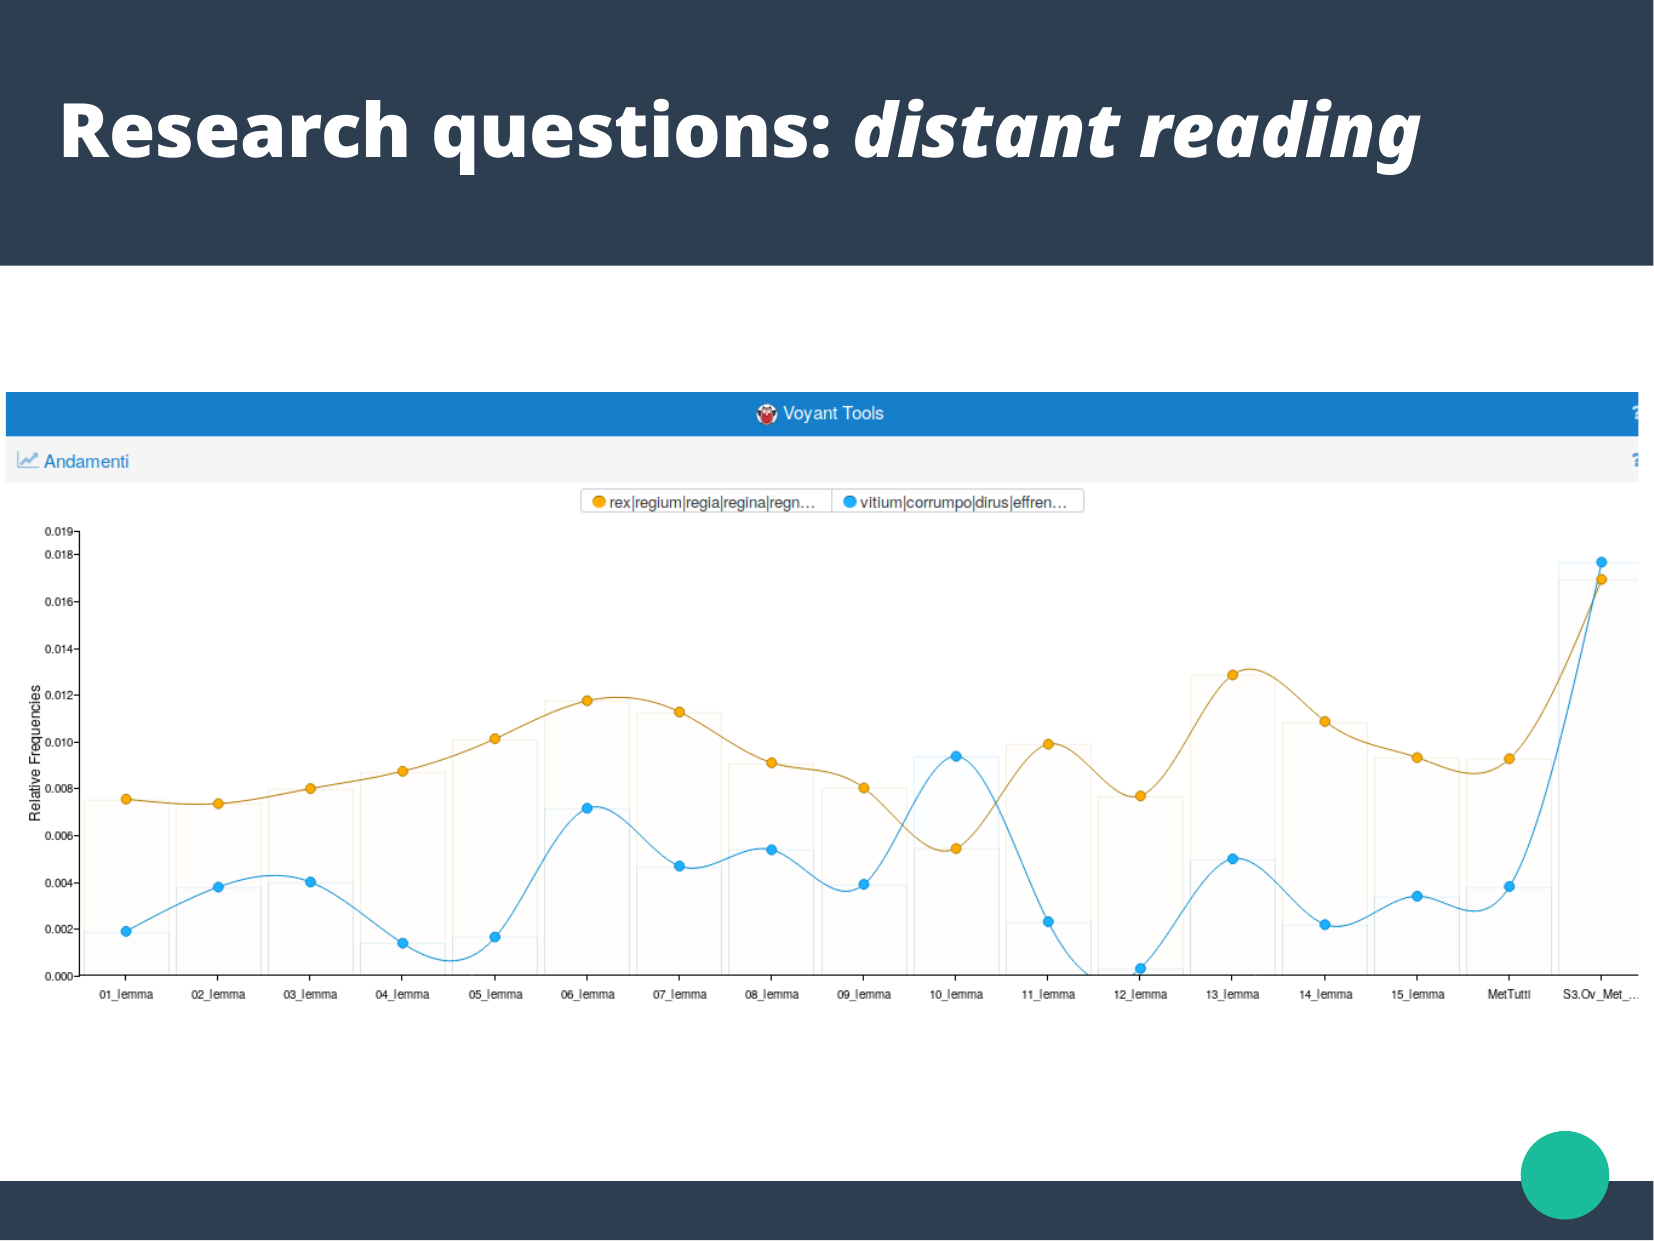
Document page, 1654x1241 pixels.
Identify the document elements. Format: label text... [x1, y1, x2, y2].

title Research questions: distant reading [59, 49, 1630, 207]
picture [5, 392, 1639, 1007]
